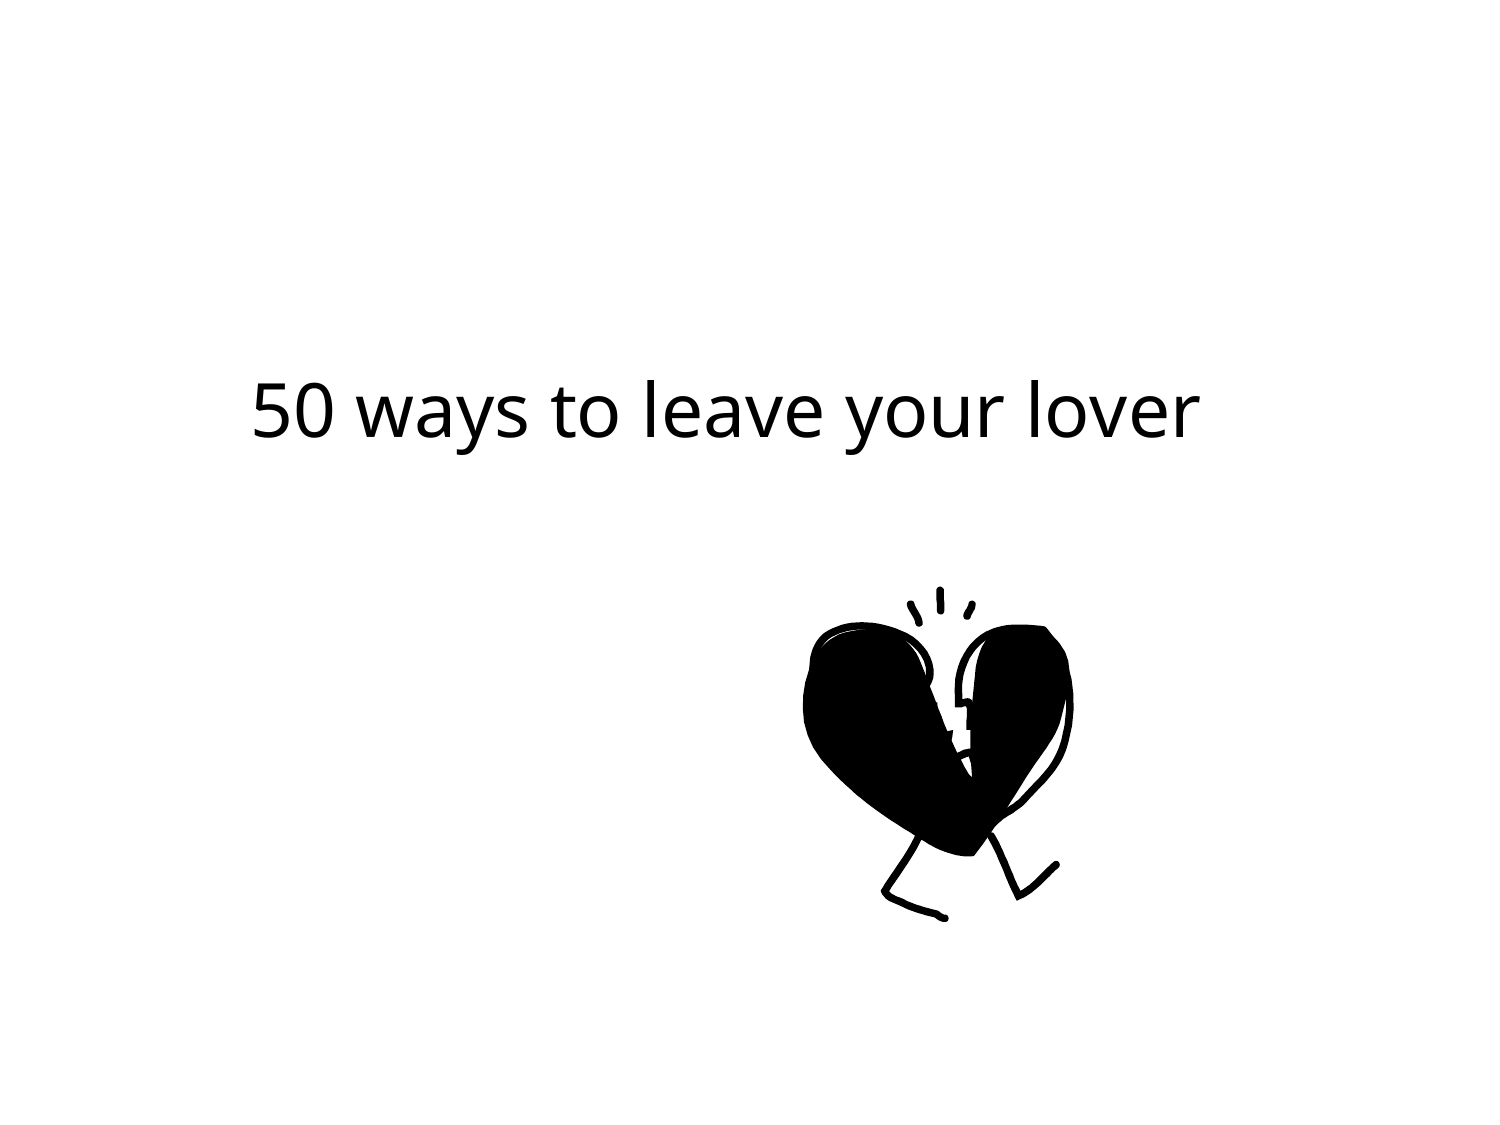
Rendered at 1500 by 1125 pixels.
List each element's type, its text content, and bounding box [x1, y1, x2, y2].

text_box 50 ways to leave your lover [135, 349, 1317, 468]
picture [797, 586, 1081, 923]
